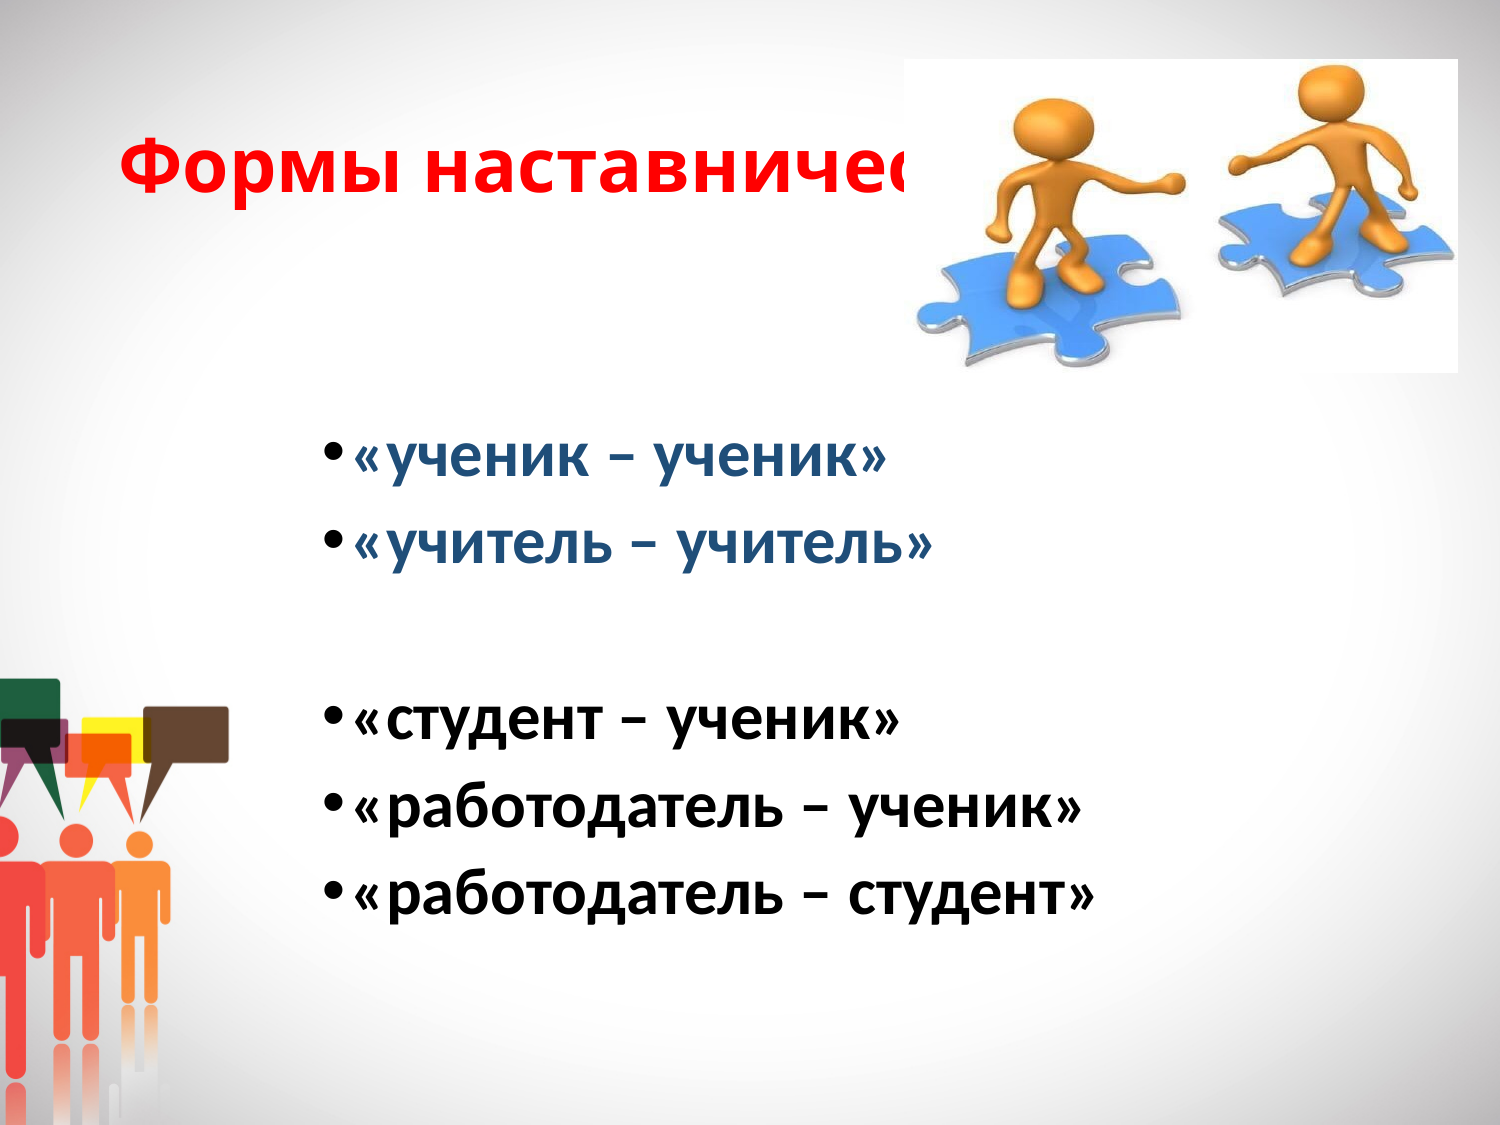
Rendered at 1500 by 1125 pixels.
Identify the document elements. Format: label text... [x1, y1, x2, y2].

title Формы наставничества [103, 59, 904, 278]
picture [904, 59, 1458, 373]
list «ученик – ученик» «учитель – учитель» «студент – ученик» «работодатель – ученик» «работодатель – студент» [306, 411, 1466, 1041]
